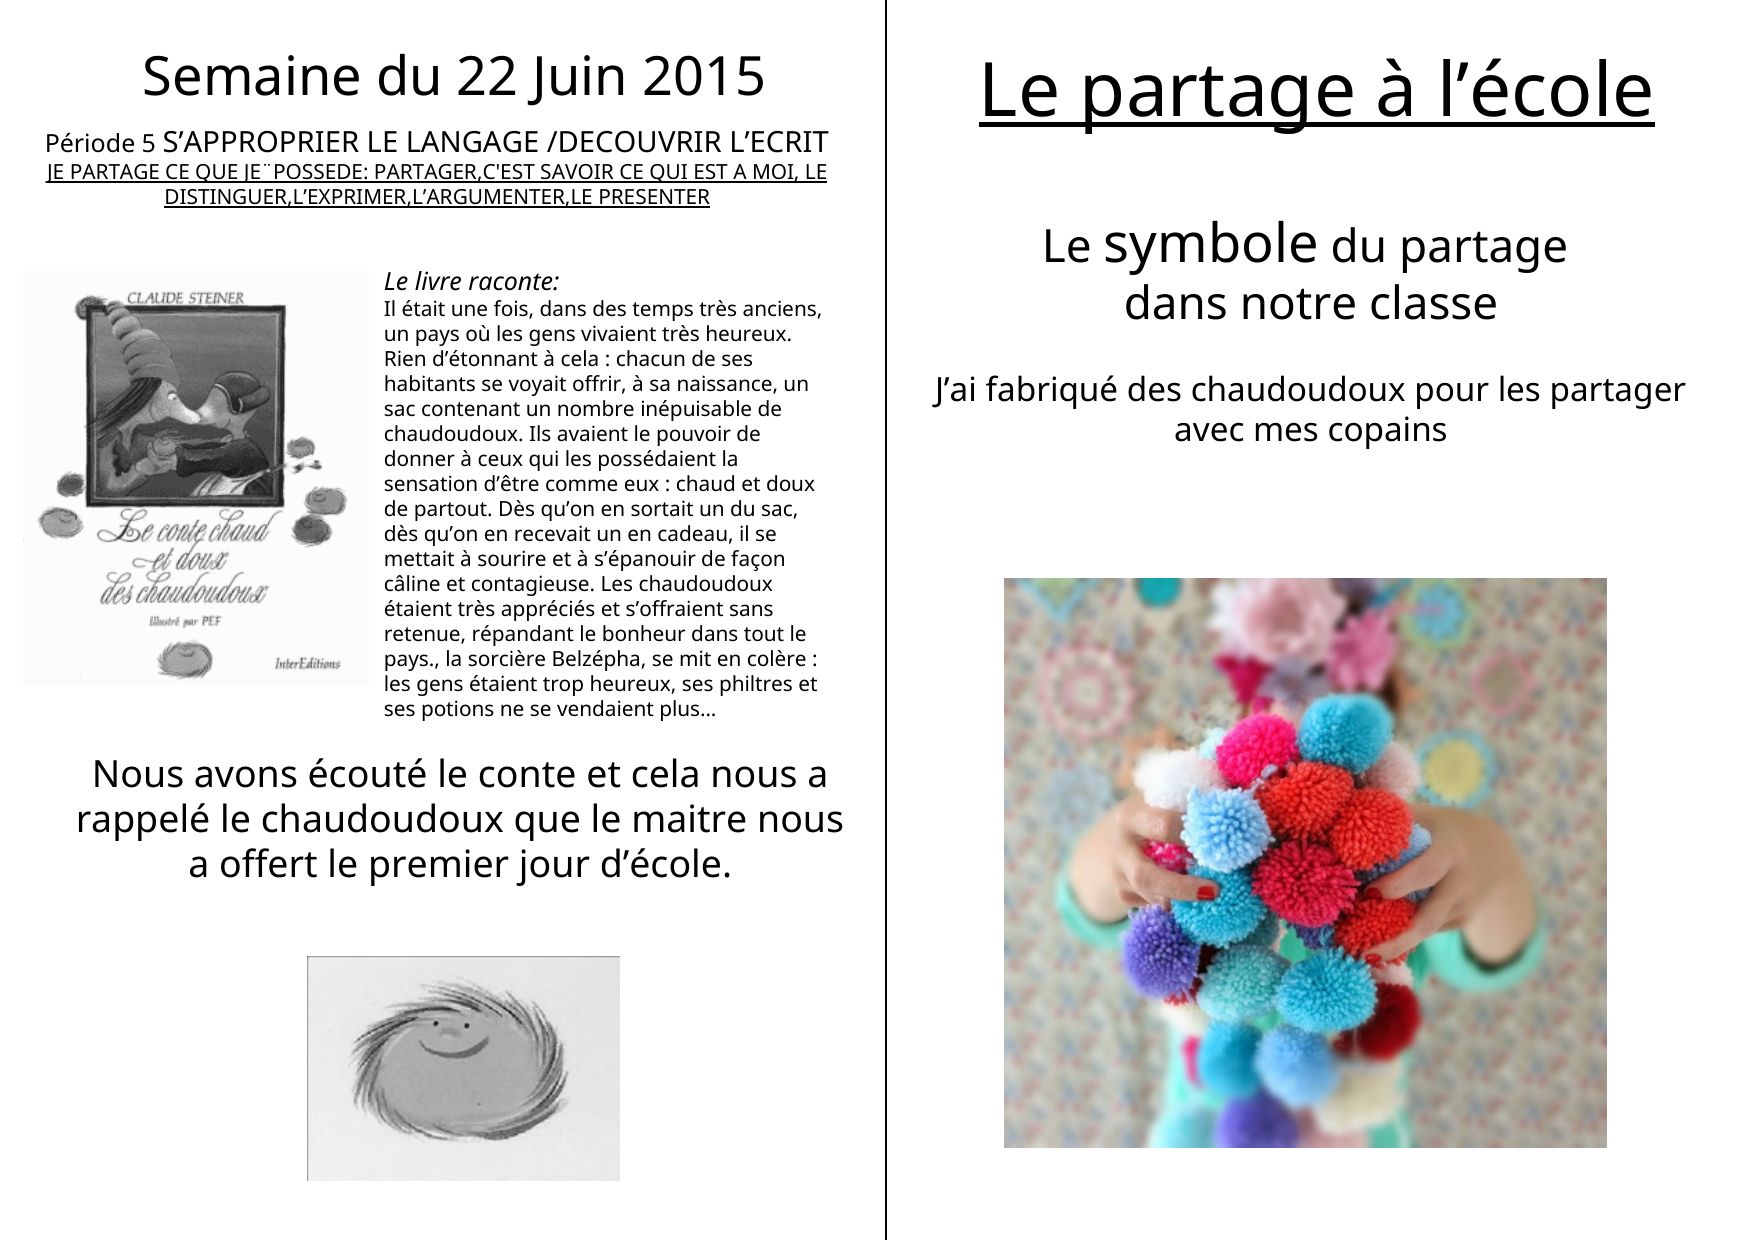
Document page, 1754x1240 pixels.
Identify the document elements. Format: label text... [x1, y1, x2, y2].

text_box Période 5 S’APPROPRIER LE LANGAGE /DECOUVRIR L’ECRIT JE PARTAGE CE QUE JE¨POSSEDE: PARTAGER,C'EST SAVOIR CE QUI EST A MOI, LE DISTINGUER,L’EXPRIMER,L’ARGUMENTER,LE PRESENTER [11, 117, 863, 272]
text_box Le livre raconte: Il était une fois, dans des temps très anciens, un pays où les gens vivaient très heureux. Rien d’étonnant à cela : chacun de ses habitants se voyait offrir, à sa naissance, un sac contenant un nombre inépuisable de chaudoudoux. Ils avaient le pouvoir de donner à ceux qui les possédaient la sensation d’être comme eux : chaud et doux de partout. Dès qu’on en sortait un du sac, dès qu’on en recevait un en cadeau, il se mettait à sourire et à s’épanouir de façon câline et contagieuse. Les chaudoudoux étaient très appréciés et s’offraient sans retenue, répandant le bonheur dans tout le pays., la sorcière Belzépha, se mit en colère : les gens étaient trop heureux, ses philtres et ses potions ne se vendaient plus... [377, 259, 839, 733]
picture [1004, 578, 1607, 1148]
picture [23, 271, 369, 686]
text_box Semaine du 22 Juin 2015 [47, 35, 863, 117]
text_box Nous avons écouté le conte et cela nous a rappelé le chaudoudoux que le maitre nous a offert le premier jour d’école. [59, 744, 862, 1193]
text_box Le symbole du partage dans notre classe J’ai fabriqué des chaudoudoux pour les partager avec mes copains [897, 147, 1725, 1169]
text_box Le partage à l’école [897, 35, 1737, 1170]
picture [307, 956, 620, 1181]
